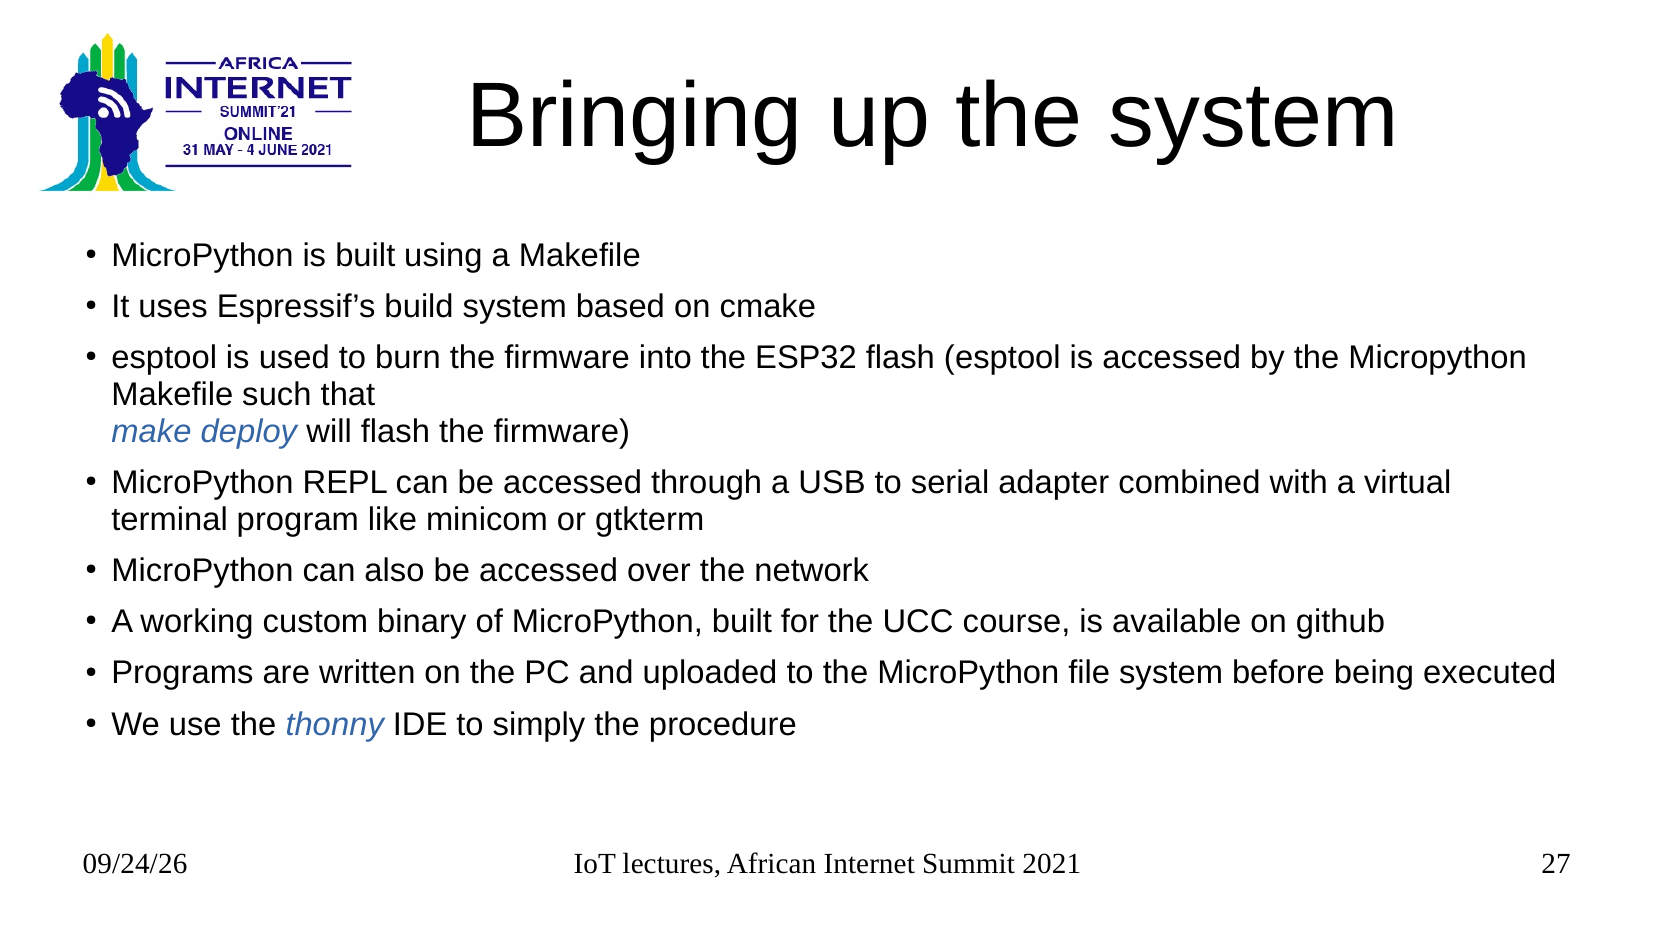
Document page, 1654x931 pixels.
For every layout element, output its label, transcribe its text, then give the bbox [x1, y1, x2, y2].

title Bringing up the system [295, 37, 1571, 193]
picture [9, 11, 384, 207]
list MicroPython is built using a Makefile It uses Espressif’s build system based on cmake esptool is used to burn the firmware into the ESP32 flash (esptool is accessed by the Micropython Makefile such that make deploy will flash the firmware) MicroPython REPL can be accessed through a USB to serial adapter combined with a virtual terminal program like minicom or gtkterm MicroPython can also be accessed over the network A working custom binary of MicroPython, built for the UCC course, is available on github Programs are written on the PC and uploaded to the MicroPython file system before being executed We use the thonny IDE to simply the procedure [76, 236, 1565, 776]
